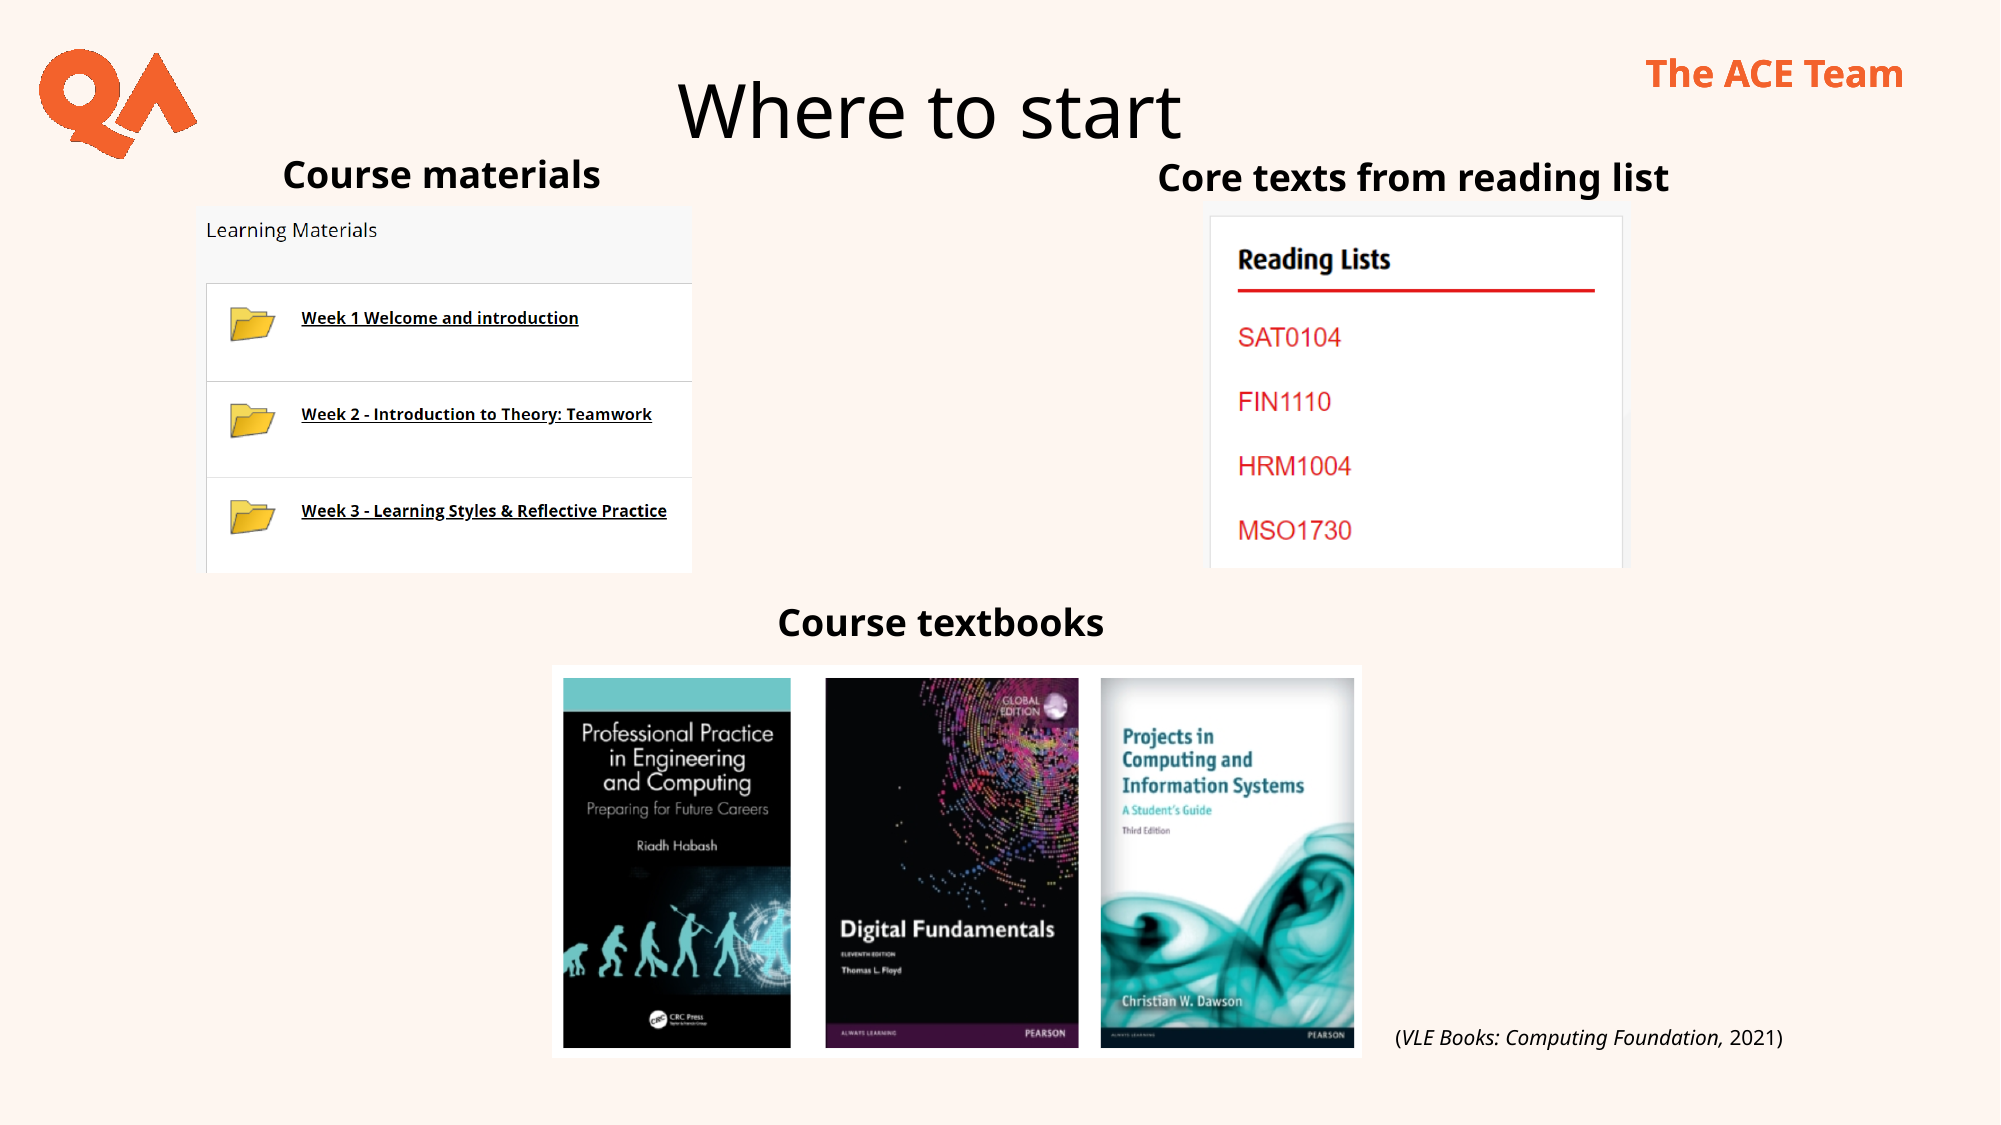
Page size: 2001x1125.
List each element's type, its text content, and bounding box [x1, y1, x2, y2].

text_box Course materials [267, 162, 648, 204]
picture [552, 665, 1362, 1058]
text_box Where to start [161, 0, 1699, 162]
picture [196, 206, 692, 573]
picture [1203, 206, 1631, 568]
text_box Core texts from reading list [1142, 146, 1685, 206]
picture [39, 49, 161, 159]
text_box The ACE Team [1699, 43, 1920, 103]
text_box (VLE Books: Computing Foundation, 2021) [1380, 1017, 1798, 1057]
text_box Course textbooks [762, 591, 1143, 653]
